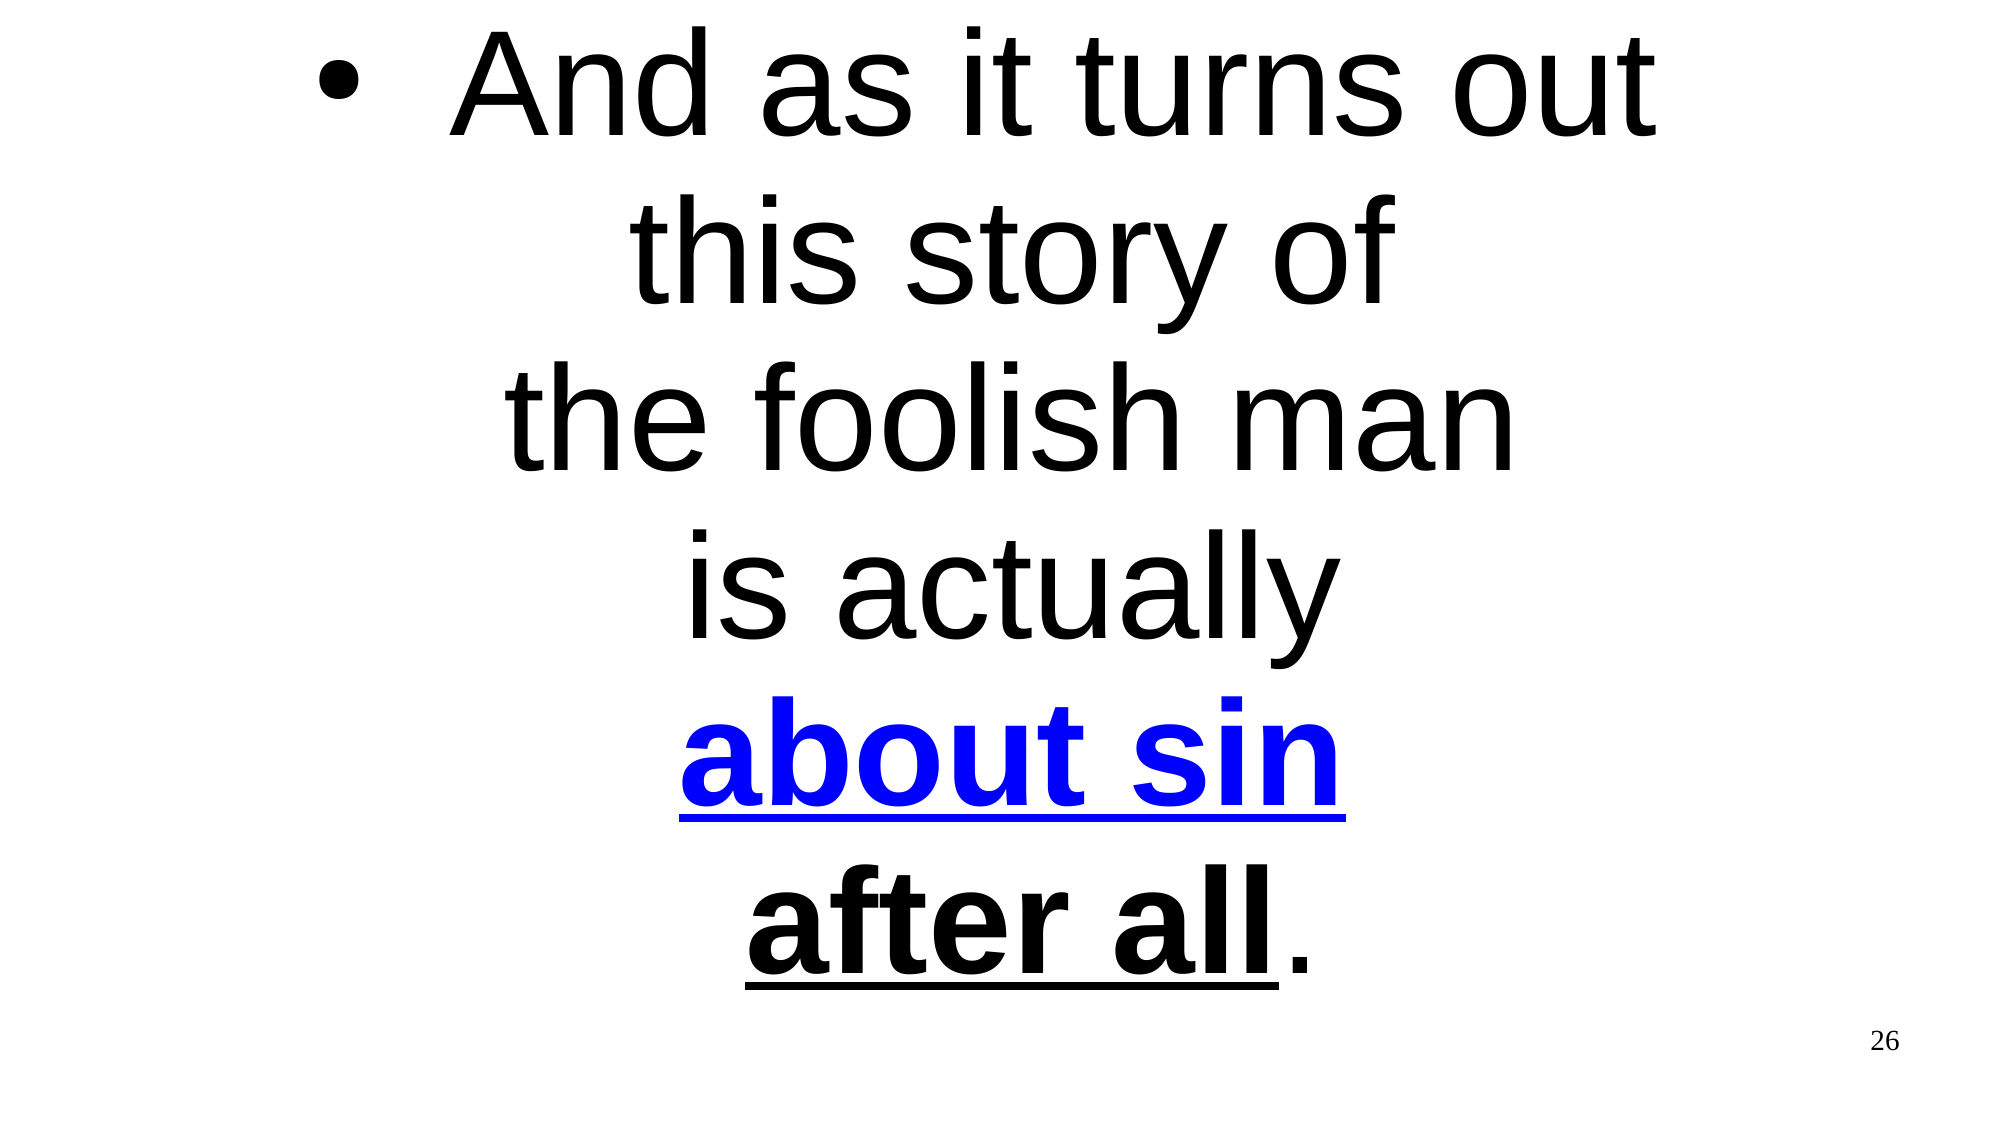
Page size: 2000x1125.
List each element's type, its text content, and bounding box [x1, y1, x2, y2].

list And as it turns out this story of the foolish man is actually about sin after all. [0, 0, 1996, 1123]
